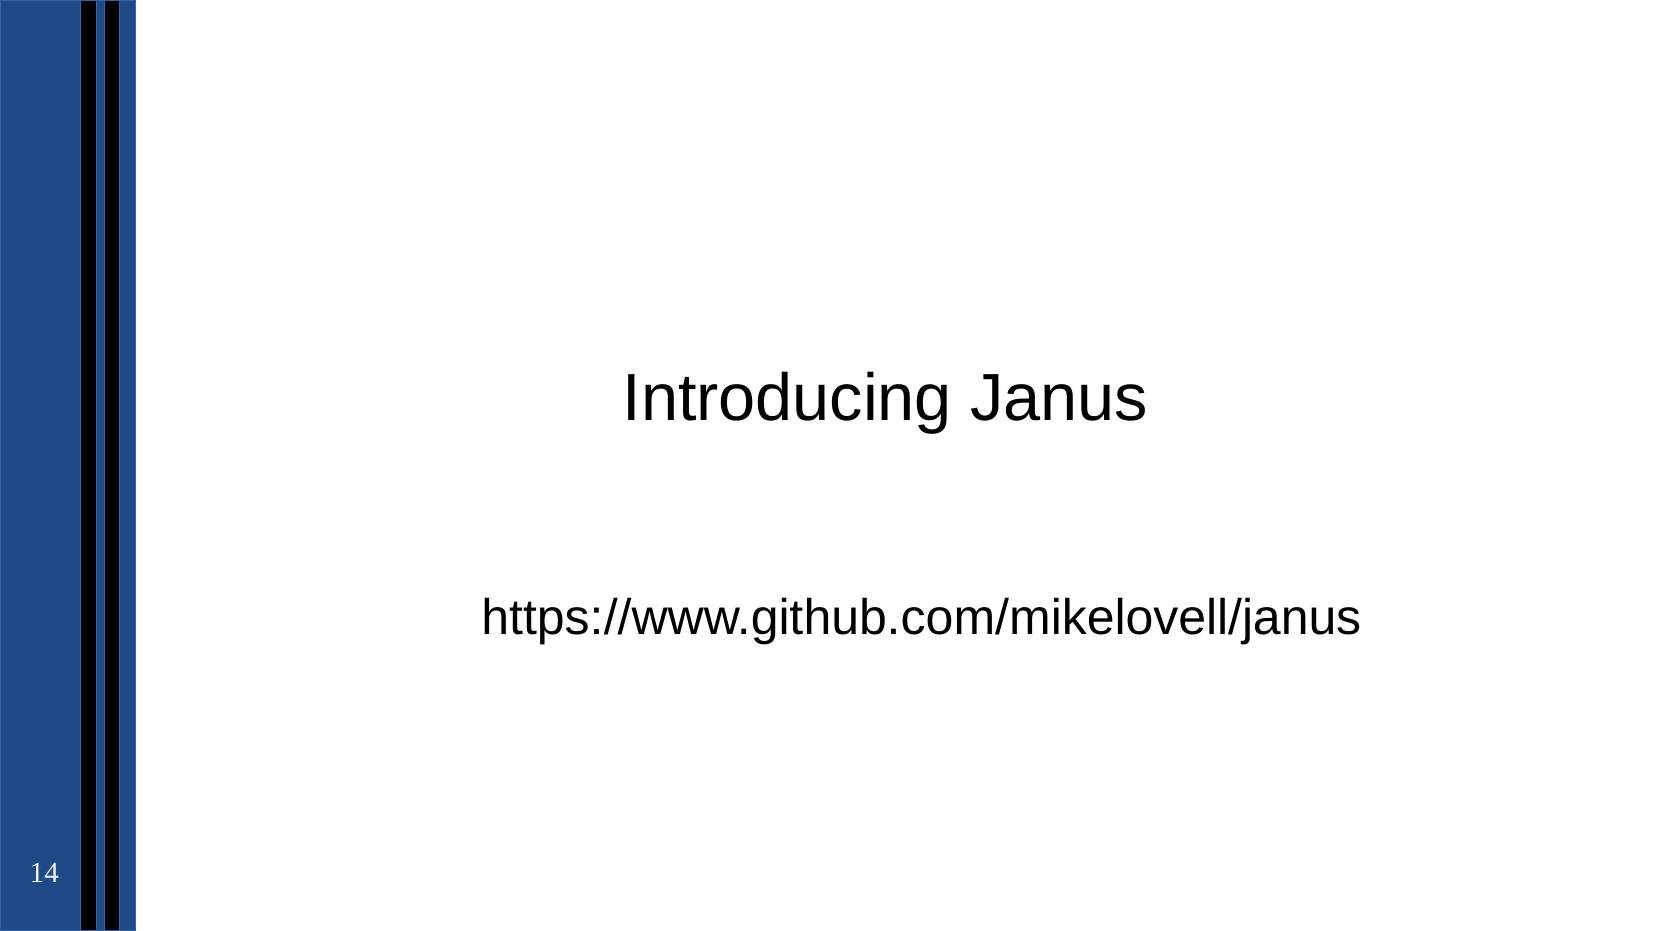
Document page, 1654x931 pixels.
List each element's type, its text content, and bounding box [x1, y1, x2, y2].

text_box https://www.github.com/mikelovell/janus [466, 581, 1377, 653]
subtitle Introducing Janus [141, 37, 1630, 758]
